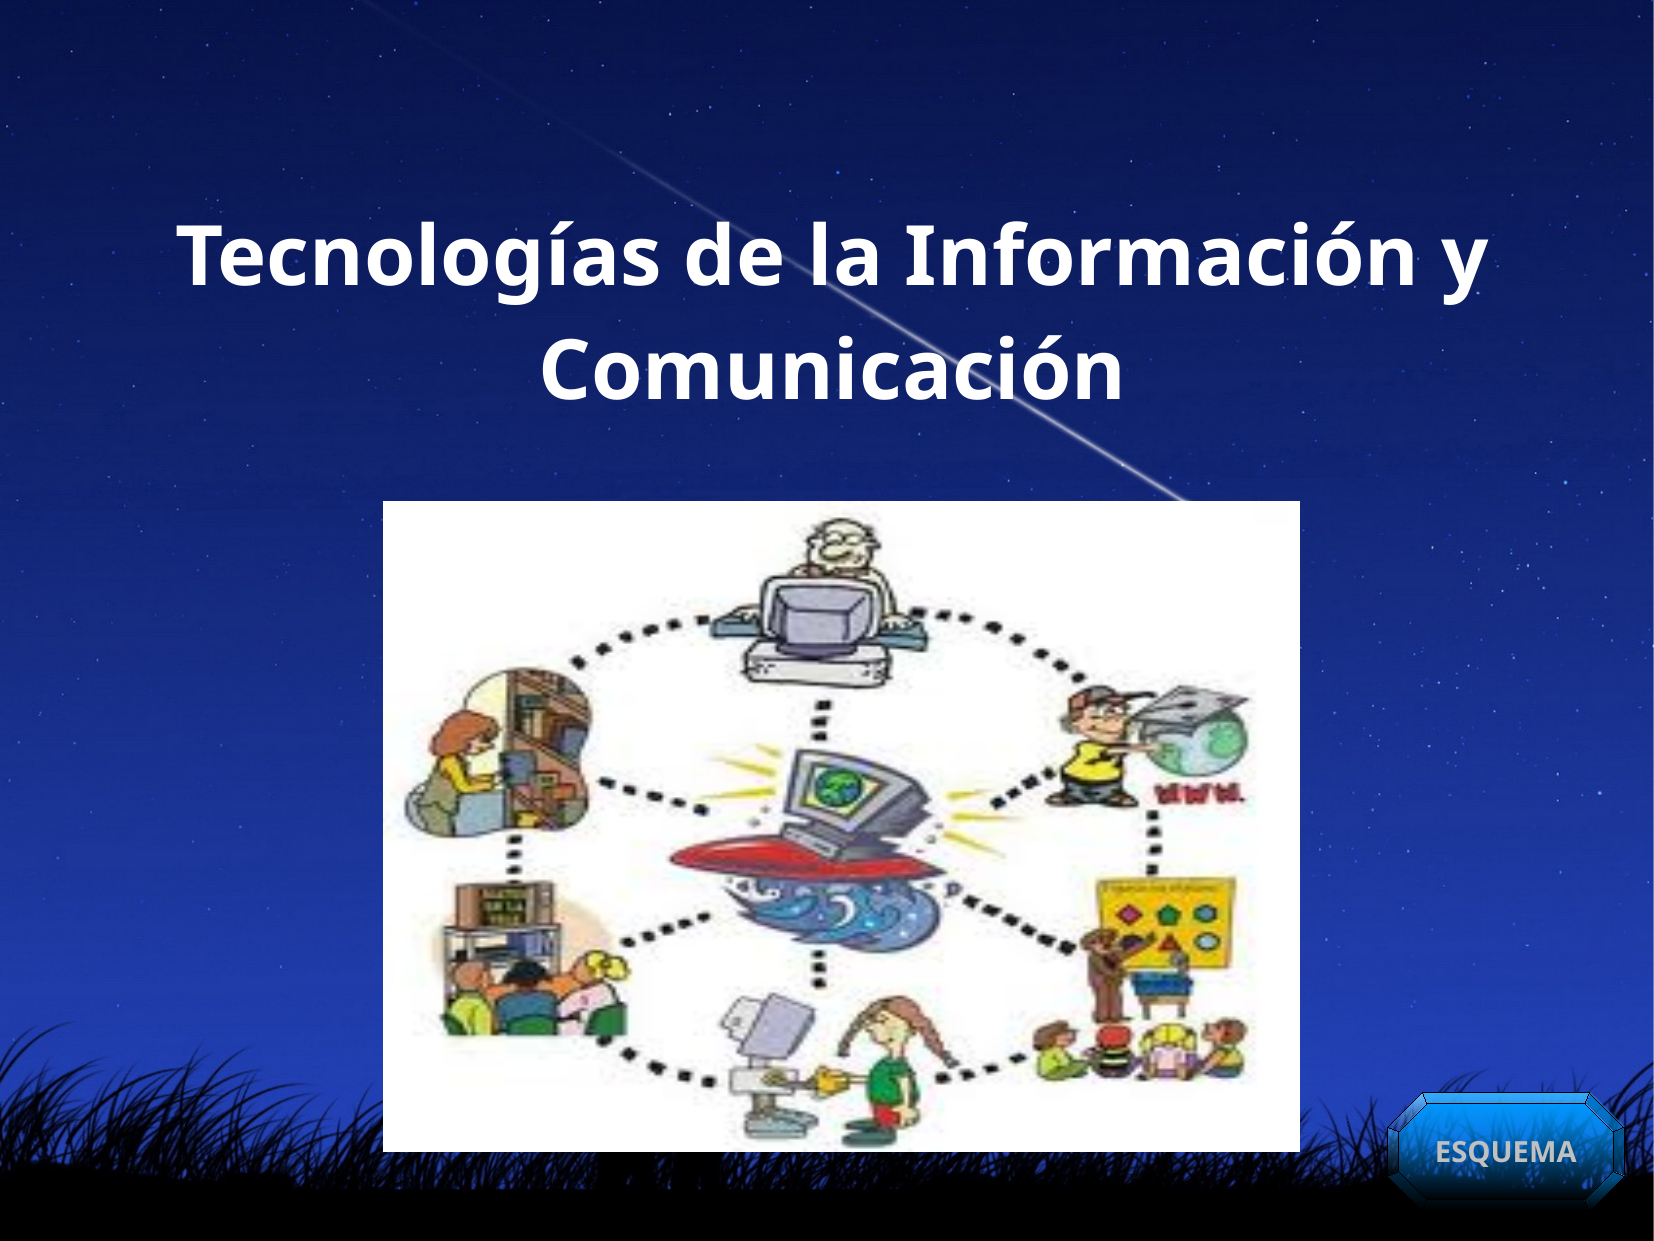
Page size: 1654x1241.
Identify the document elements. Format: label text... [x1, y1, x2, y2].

text_box ESQUEMA [1399, 1104, 1613, 1199]
title Tecnologías de la Información y Comunicación [88, 194, 1577, 427]
picture [0, 0, 1654, 1241]
